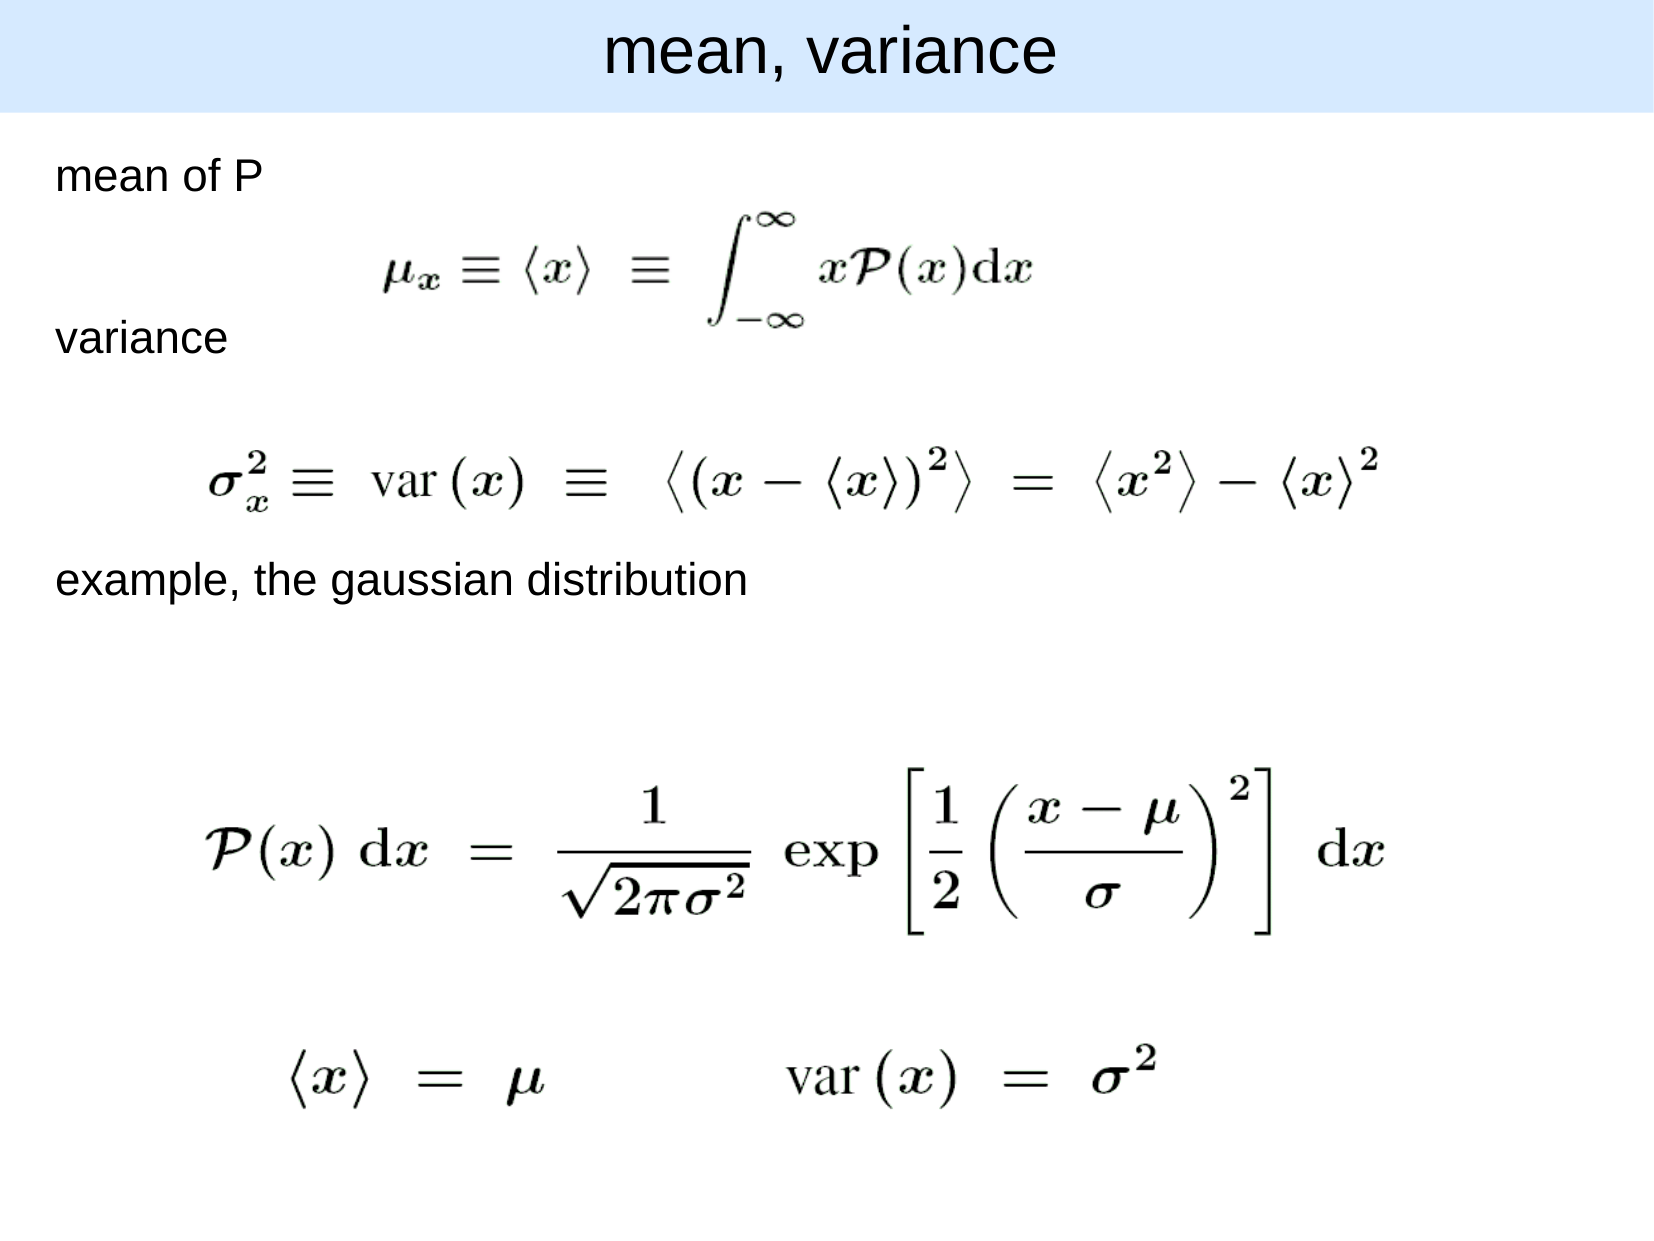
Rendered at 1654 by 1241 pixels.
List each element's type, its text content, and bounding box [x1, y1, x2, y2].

list mean of P variance example, the gaussian distribution [37, 150, 1613, 706]
picture [275, 1023, 1176, 1148]
picture [187, 423, 1388, 532]
picture [192, 766, 1393, 941]
title mean, variance [86, 0, 1576, 100]
picture [362, 187, 1051, 346]
